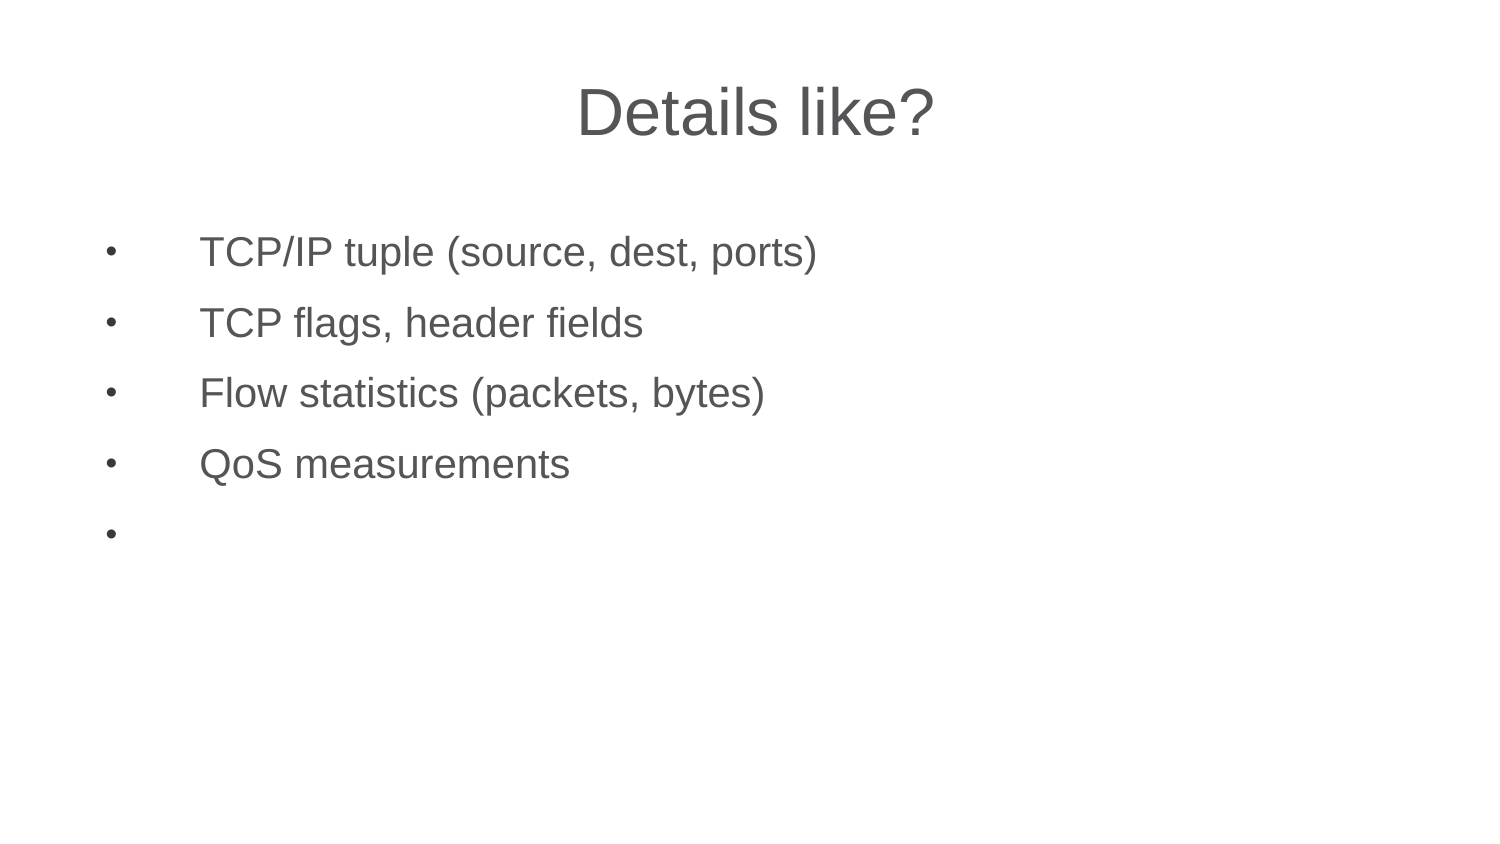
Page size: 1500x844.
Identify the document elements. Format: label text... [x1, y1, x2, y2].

title Details like? [71, 55, 1441, 177]
list TCP/IP tuple (source, dest, ports) TCP flags, header fields Flow statistics (packets, bytes) QoS measurements [71, 221, 1441, 741]
